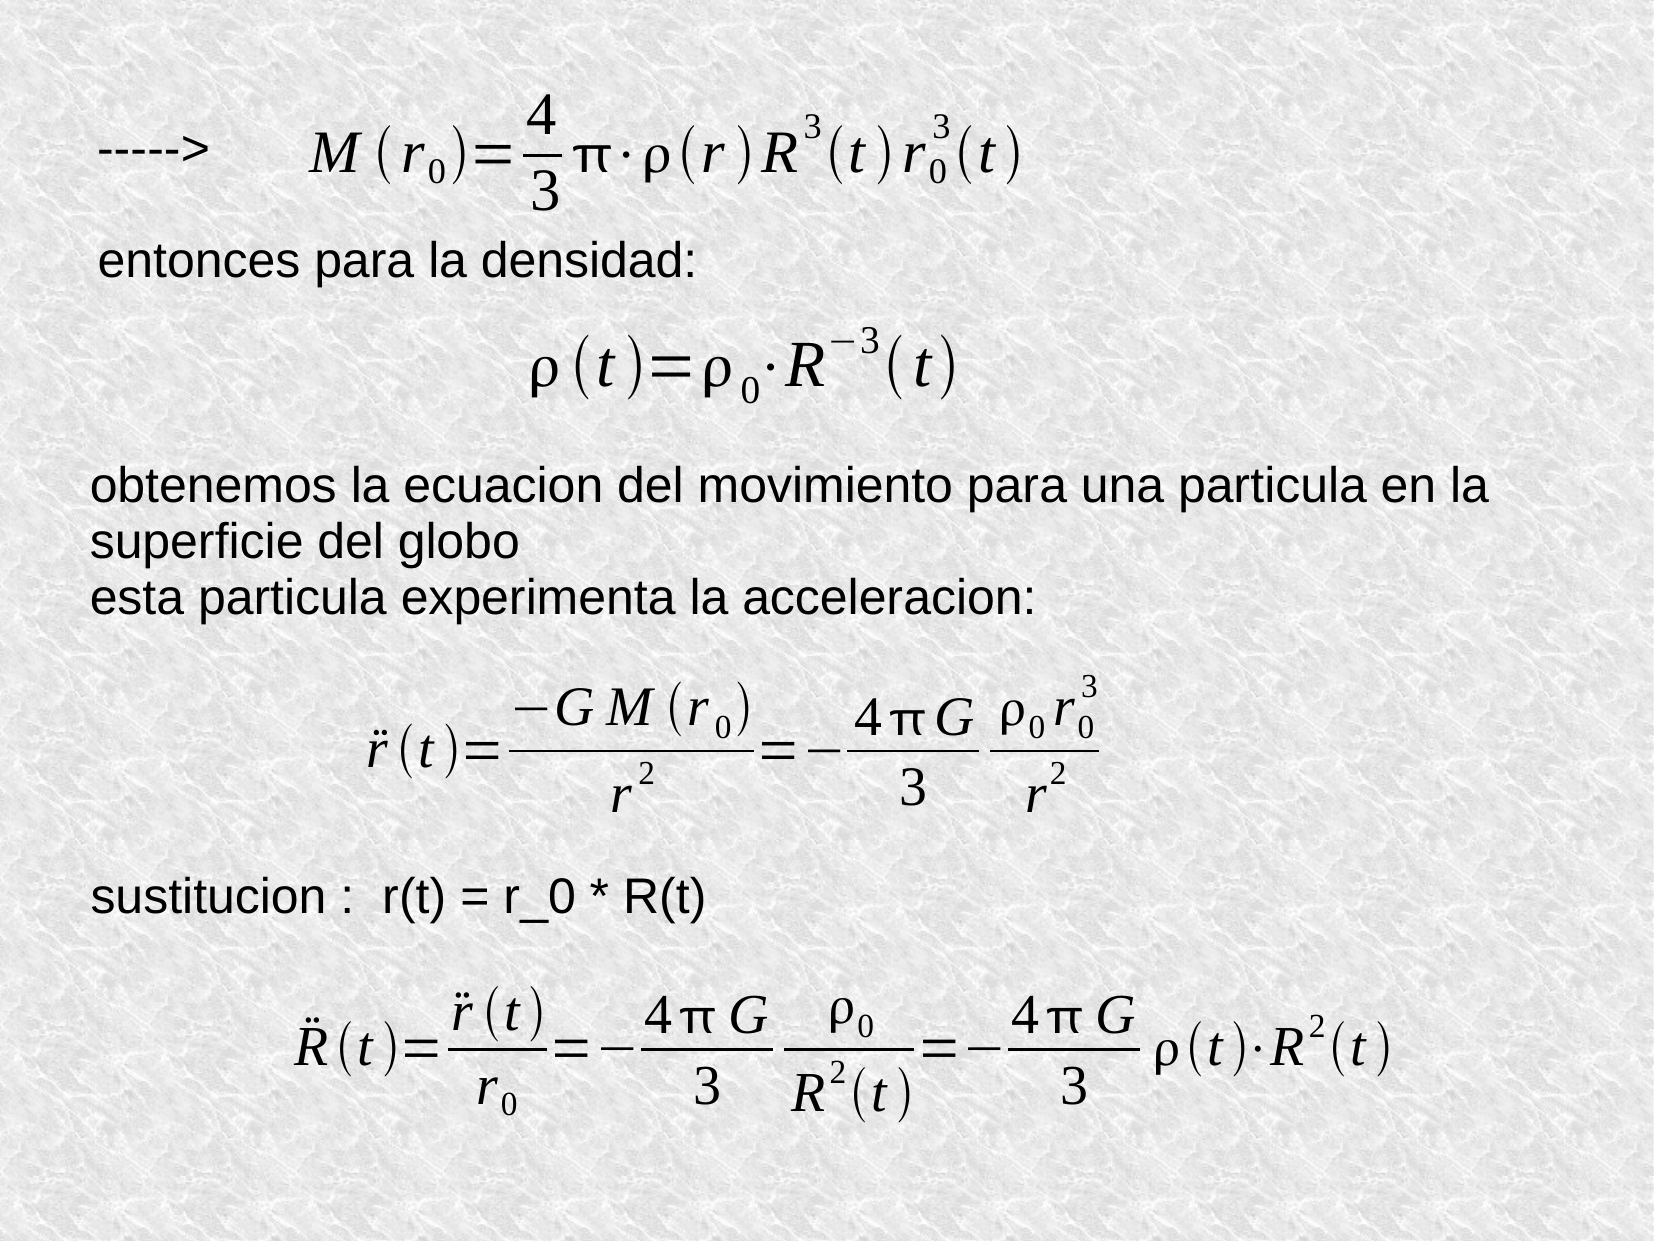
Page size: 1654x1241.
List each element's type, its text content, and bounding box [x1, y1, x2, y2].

chart [291, 82, 1037, 225]
text_box obtenemos la ecuacion del movimiento para una particula en la superficie del globo esta particula experimenta la acceleracion: [75, 450, 1505, 651]
text_box sustitucion : r(t) = r_0 * R(t) [75, 860, 723, 938]
text_box -----> [82, 112, 226, 190]
chart [352, 668, 1116, 826]
chart [277, 973, 1405, 1126]
chart [510, 321, 976, 413]
picture [0, 0, 1654, 1241]
text_box entonces para la densidad: [82, 225, 713, 302]
